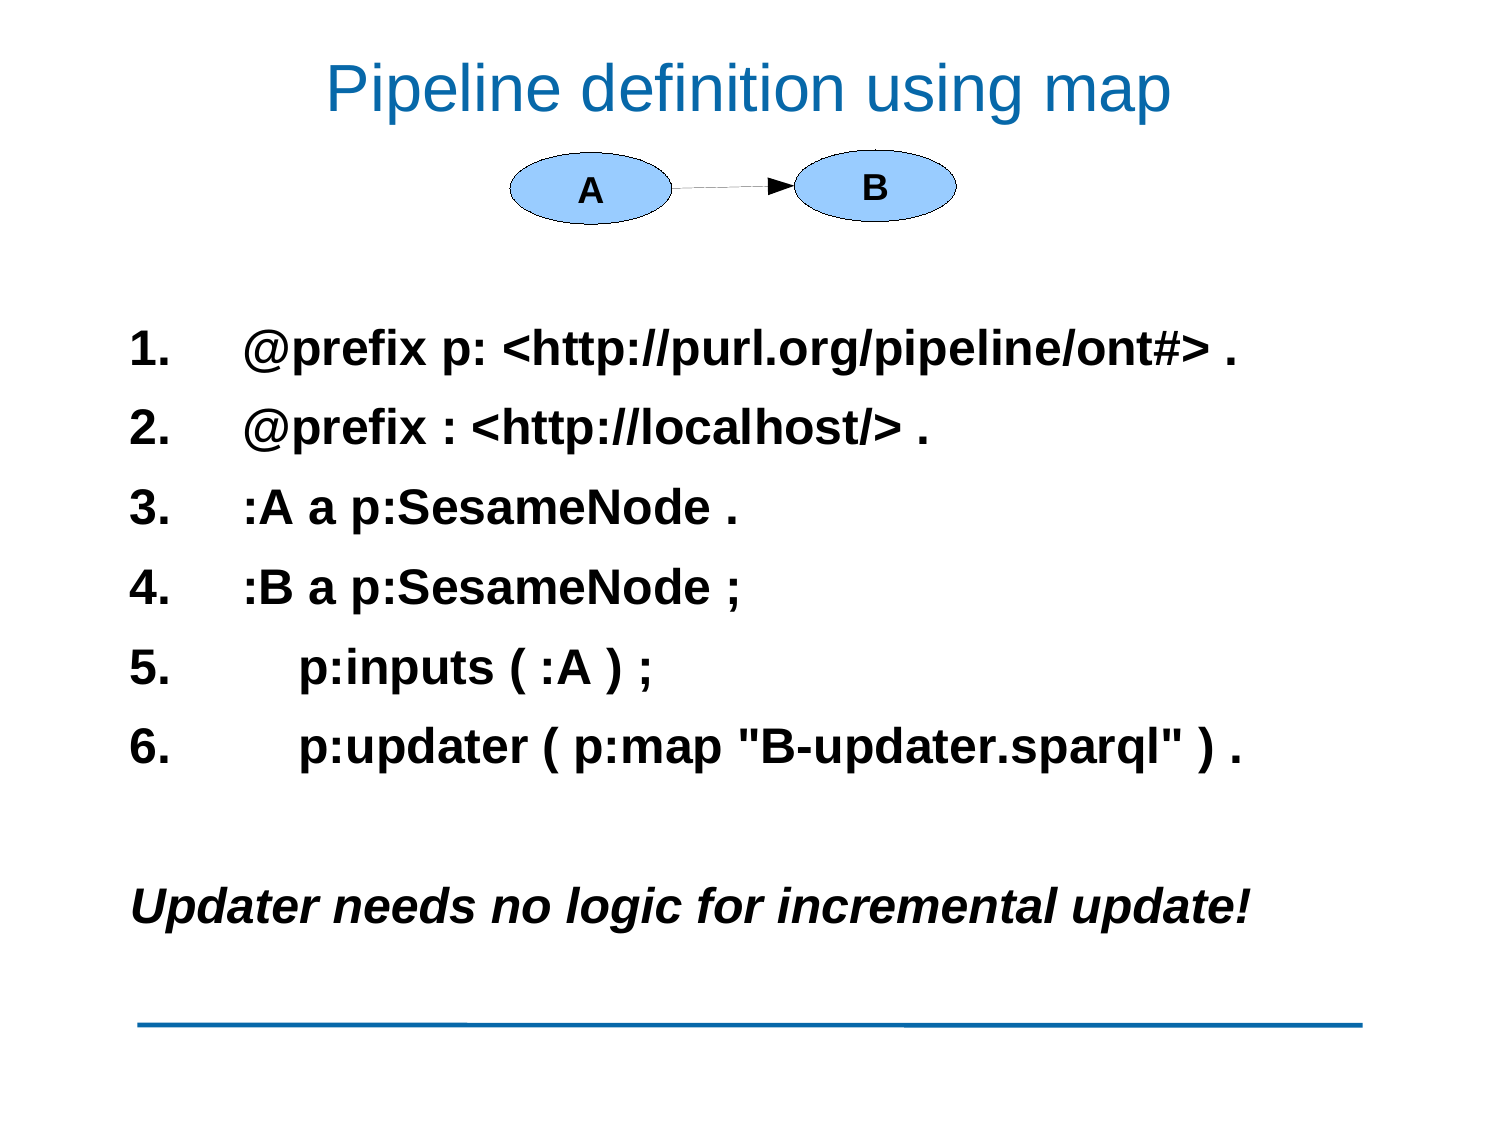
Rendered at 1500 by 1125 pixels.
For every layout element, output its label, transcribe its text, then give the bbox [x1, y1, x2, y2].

text_box B [794, 149, 957, 222]
list @prefix p: <http://purl.org/pipeline/ont#> . @prefix : <http://localhost/> . :A a p:SesameNode . :B a p:SesameNode ; p:inputs ( :A ) ; p:updater ( p:map "B-updater.sparql" ) . Updater needs no logic for incremental update! [115, 299, 1387, 1036]
text_box A [509, 152, 672, 225]
title Pipeline definition using map [0, 6, 1500, 149]
